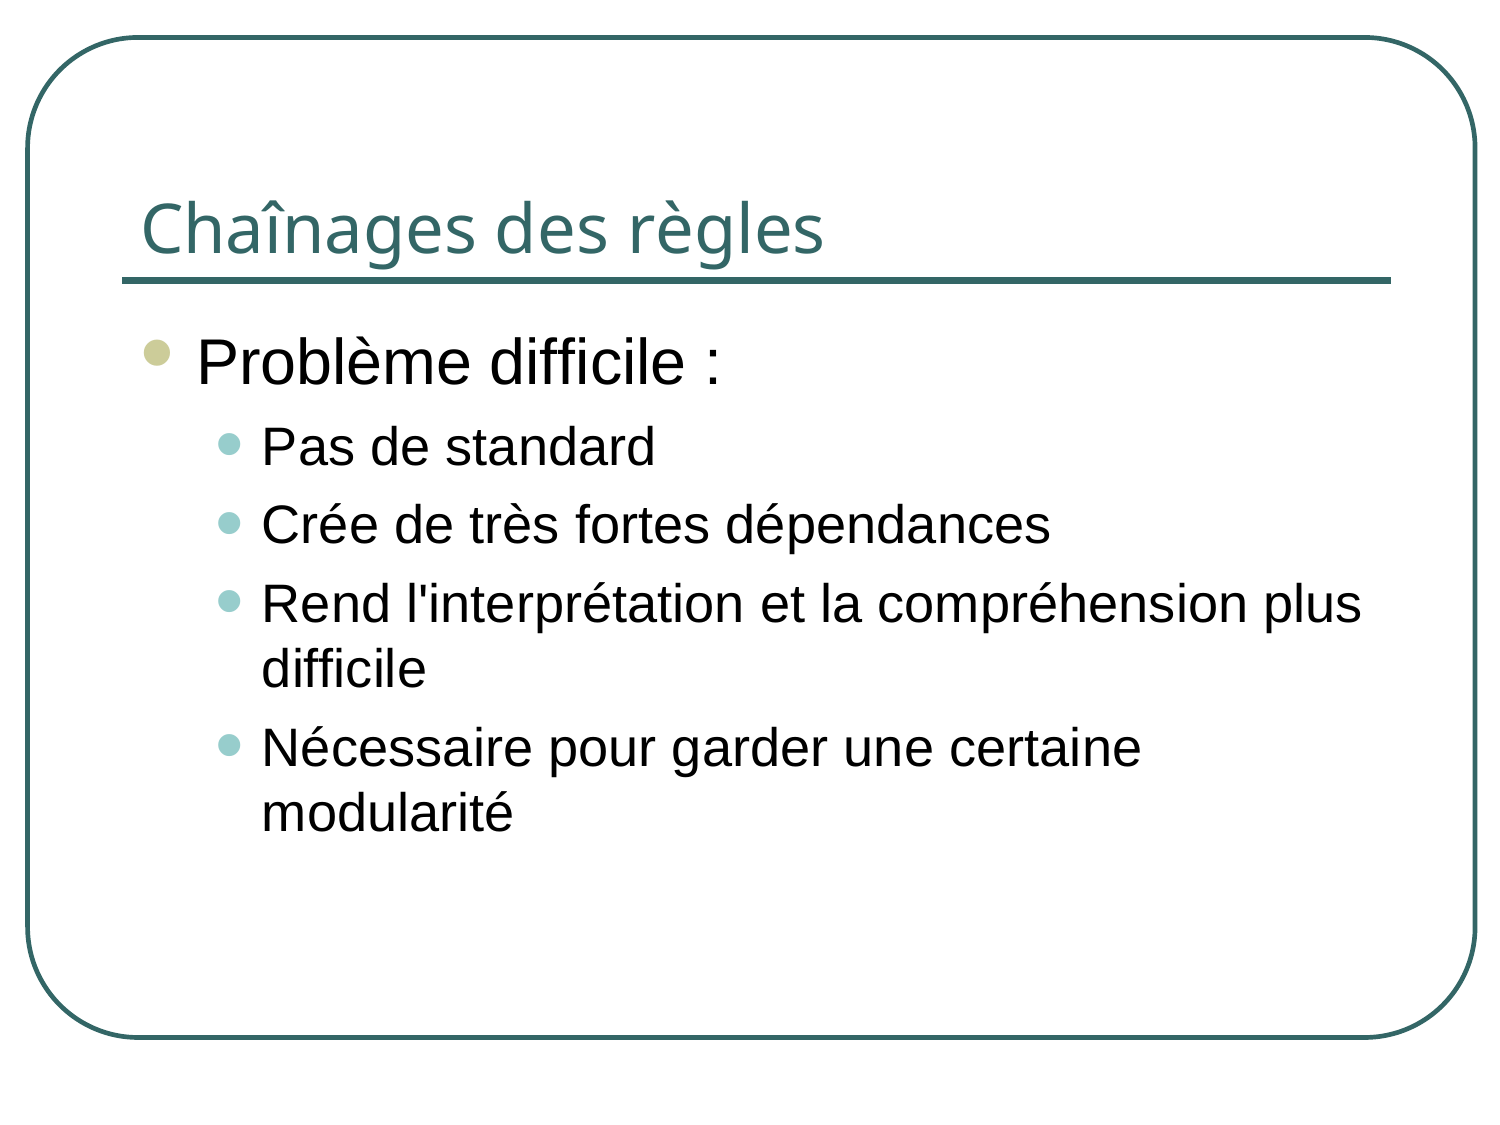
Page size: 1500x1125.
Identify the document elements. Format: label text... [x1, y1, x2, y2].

list Problème difficile : Pas de standard Crée de très fortes dépendances Rend l'interprétation et la compréhension plus difficile Nécessaire pour garder une certaine modularité [125, 312, 1388, 976]
title Chaînages des règles [125, 87, 1388, 275]
